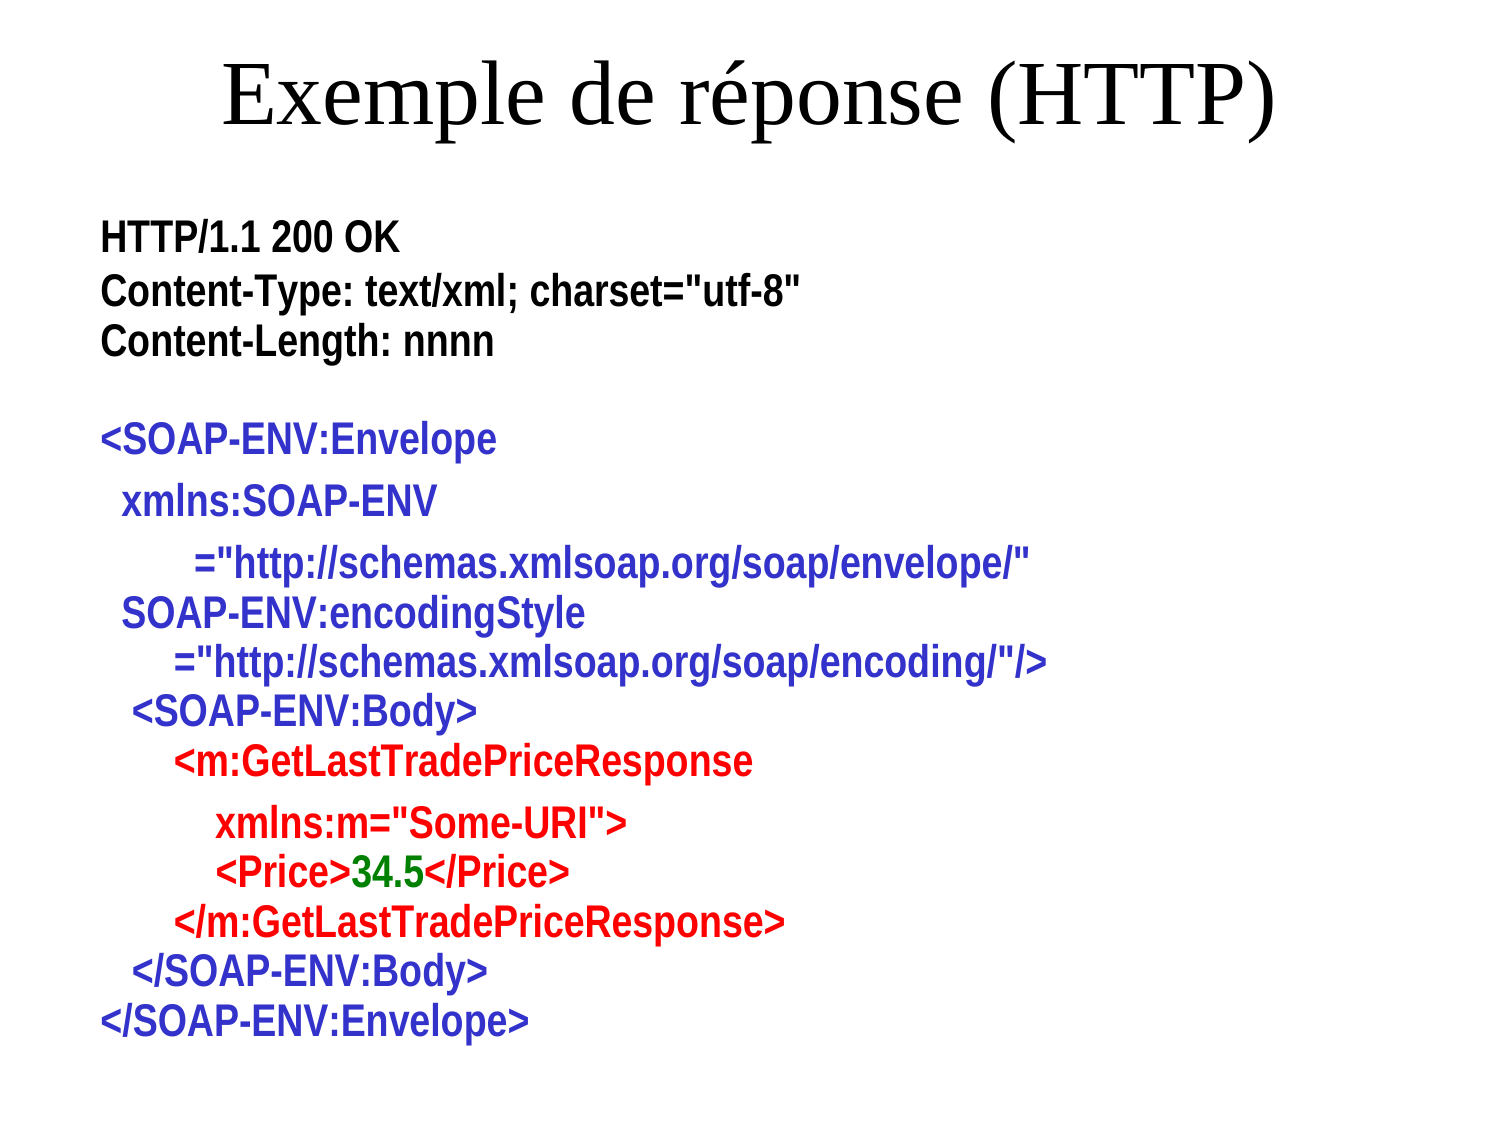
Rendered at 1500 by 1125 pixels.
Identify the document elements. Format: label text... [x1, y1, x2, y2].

title Exemple de réponse (HTTP) [112, 0, 1388, 187]
text_box HTTP/1.1 200 OK Content-Type: text/xml; charset="utf-8" Content-Length: nnnn <SOAP-ENV:Envelope xmlns:SOAP-ENV ="http://schemas.xmlsoap.org/soap/envelope/" SOAP-ENV:encodingStyle ="http://schemas.xmlsoap.org/soap/encoding/"/> <SOAP-ENV:Body> <m:GetLastTradePriceResponse xmlns:m="Some-URI"> <Price>34.5</Price> </m:GetLastTradePriceResponse> </SOAP-ENV:Body> </SOAP-ENV:Envelope> [29, 187, 1500, 1063]
